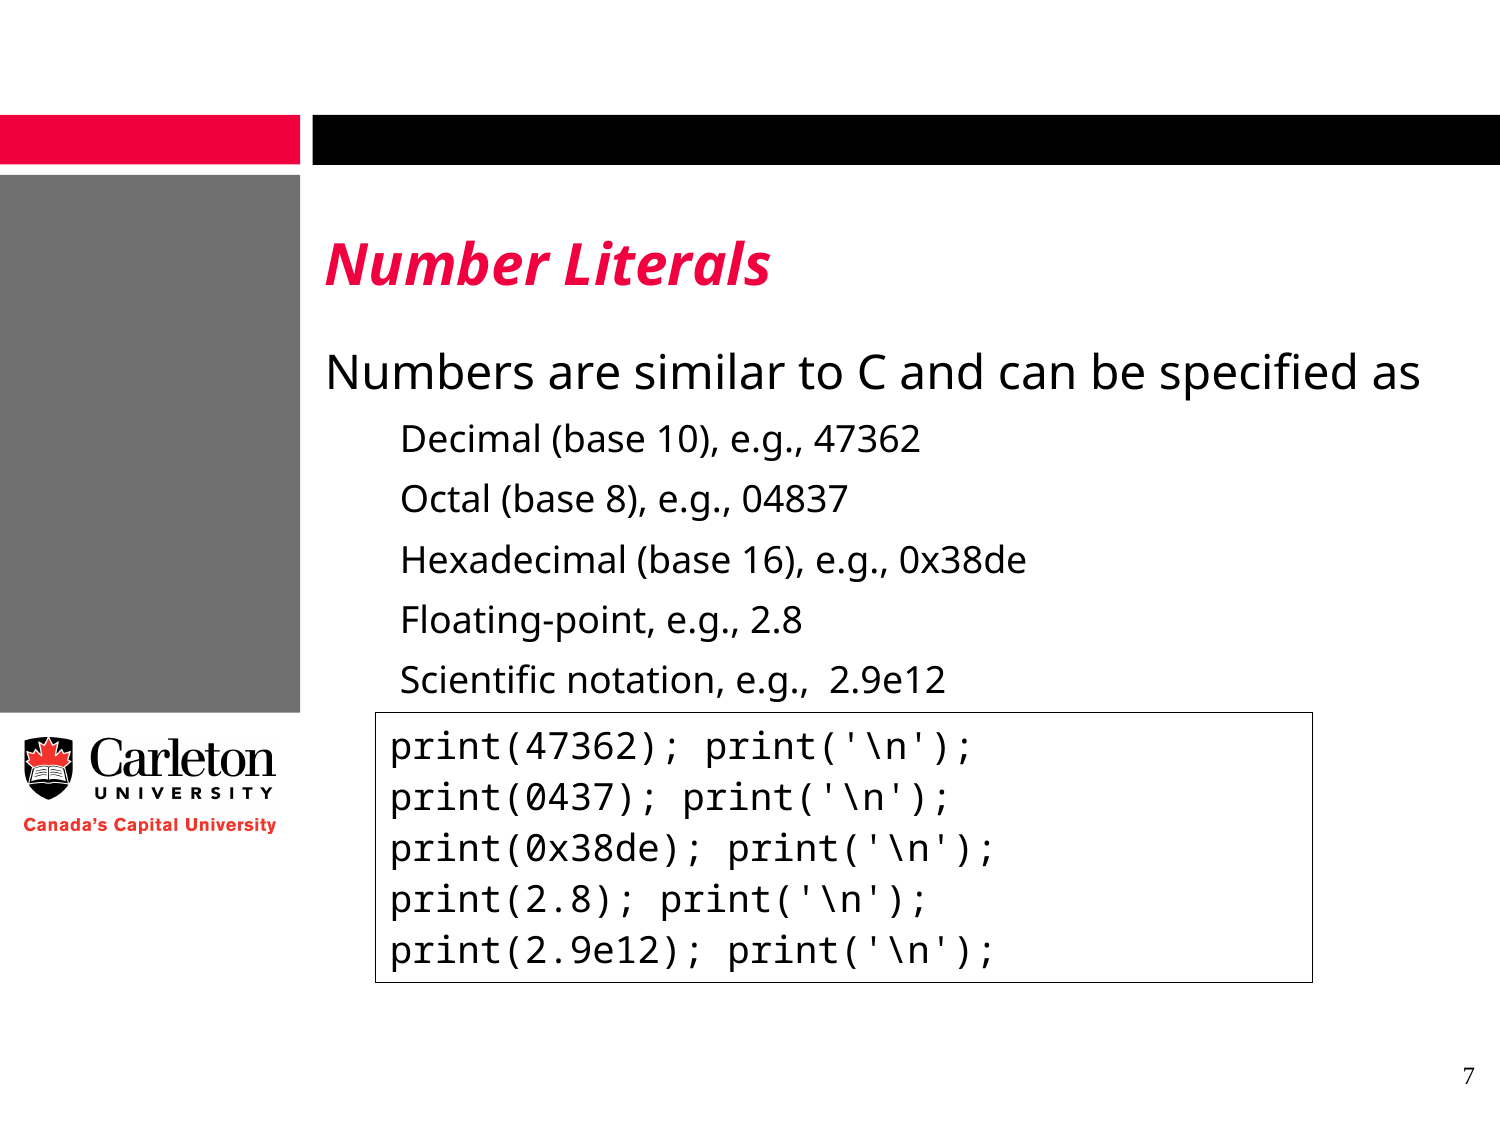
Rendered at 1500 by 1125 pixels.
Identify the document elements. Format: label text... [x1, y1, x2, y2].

title Number Literals [324, 187, 1450, 324]
list Numbers are similar to C and can be specified as Decimal (base 10), e.g., 47362 Octal (base 8), e.g., 04837 Hexadecimal (base 16), e.g., 0x38de Floating-point, e.g., 2.8 Scientific notation, e.g., 2.9e12 [324, 324, 1450, 1036]
text_box print(47362); print('\n'); print(0437); print('\n'); print(0x38de); print('\n'); print(2.8); print('\n'); print(2.9e12); print('\n'); [375, 712, 1313, 954]
picture [24, 737, 276, 834]
